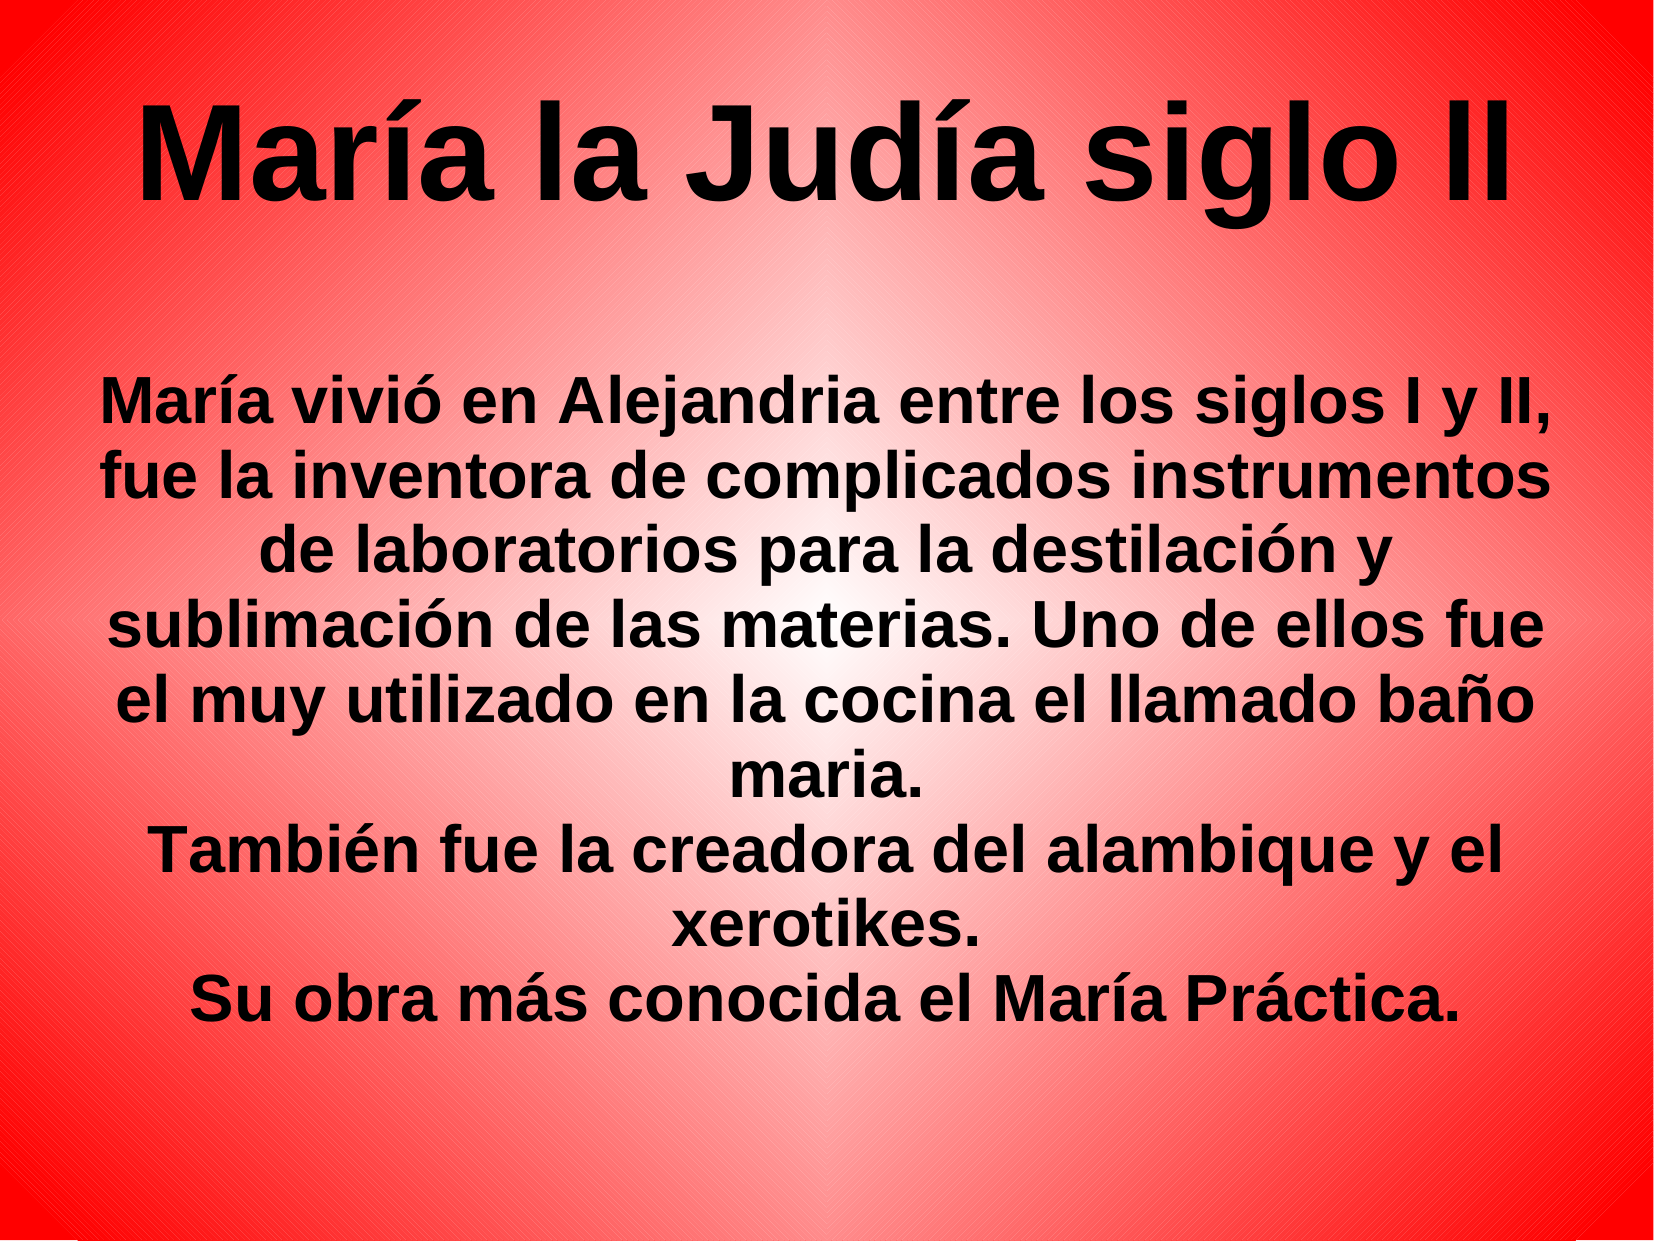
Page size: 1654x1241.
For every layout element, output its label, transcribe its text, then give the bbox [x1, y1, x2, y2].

title María la Judía siglo ll [82, 49, 1571, 257]
subtitle María vivió en Alejandria entre los siglos I y II, fue la inventora de complicados instrumentos de laboratorios para la destilación y sublimación de las materias. Uno de ellos fue el muy utilizado en la cocina el llamado baño maria. También fue la creadora del alambique y el xerotikes. Su obra más conocida el María Práctica. [82, 290, 1571, 1109]
